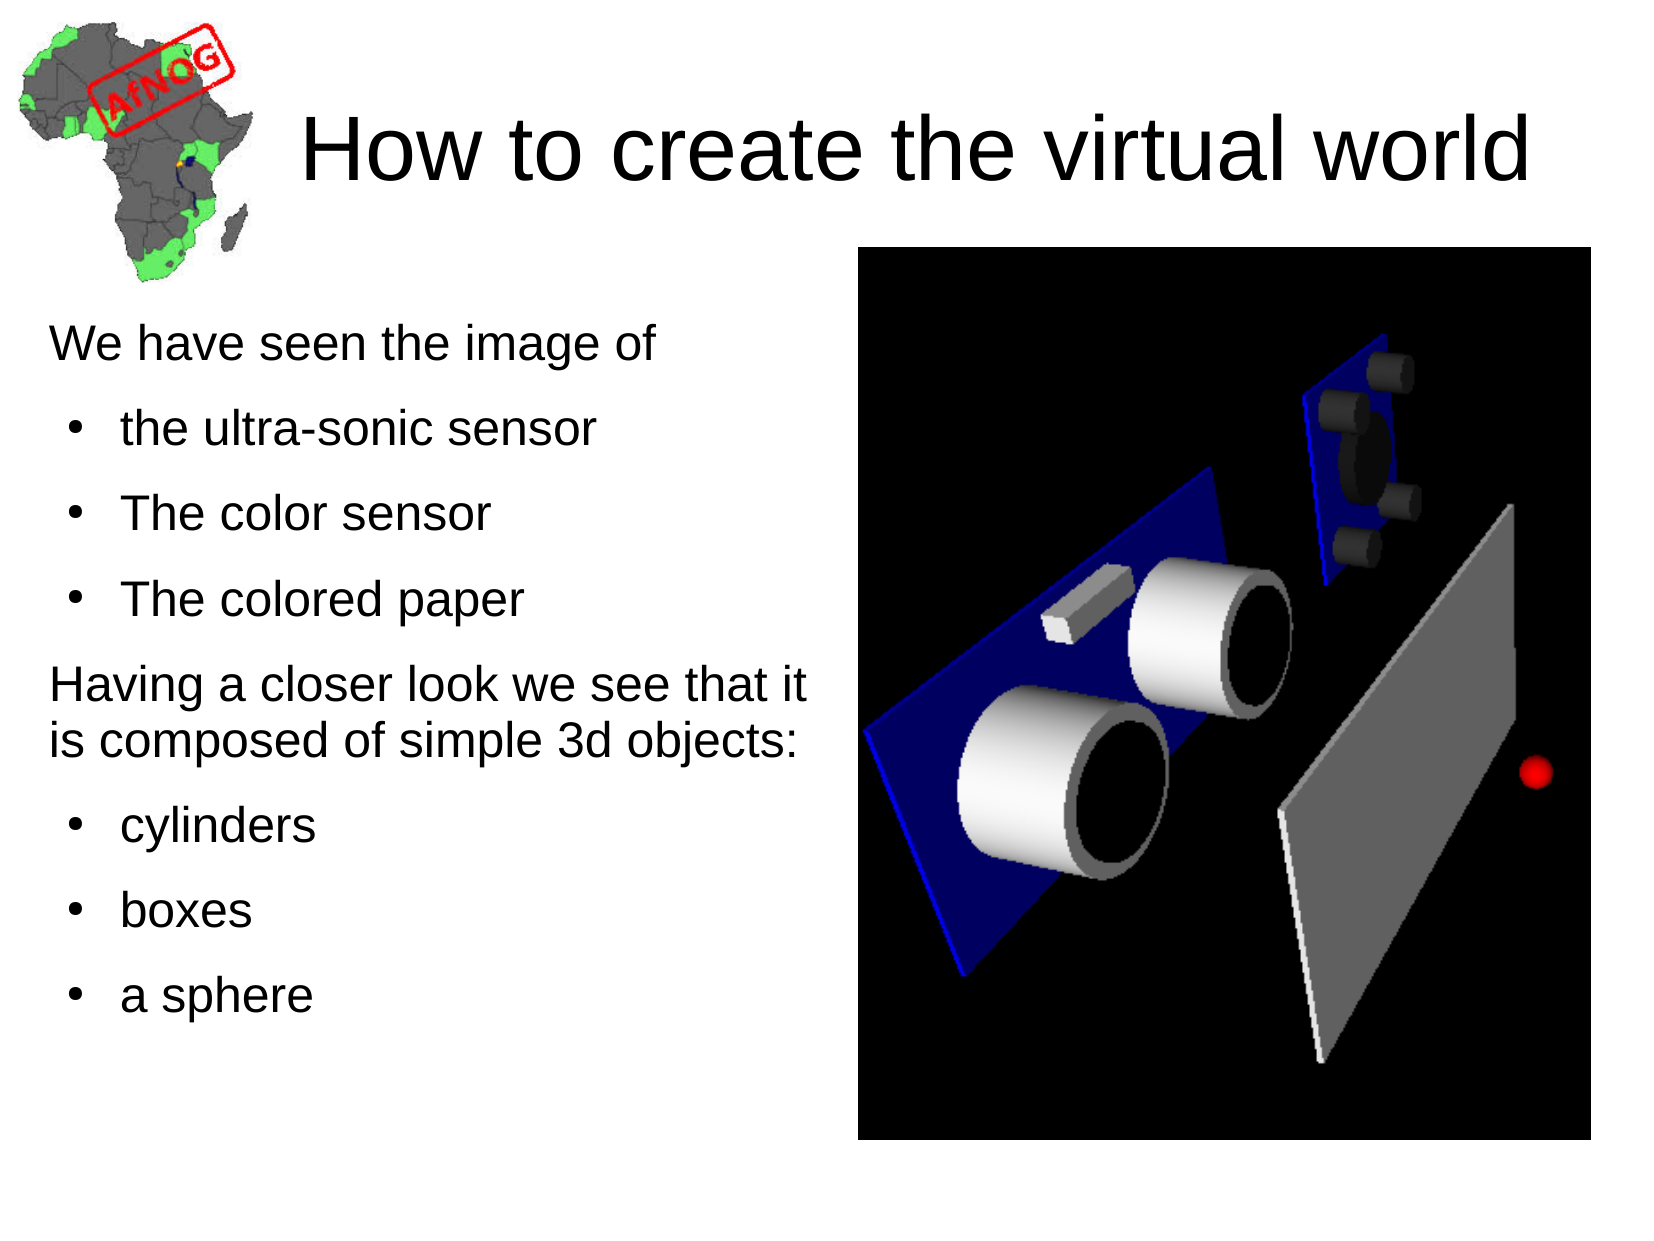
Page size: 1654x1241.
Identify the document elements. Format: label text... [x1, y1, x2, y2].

picture [9, 0, 259, 291]
title How to create the virtual world [258, 45, 1576, 253]
list We have seen the image of the ultra-sonic sensor The color sensor The colored paper Having a closer look we see that it is composed of simple 3d objects: cylinders boxes a sphere [48, 315, 826, 1126]
picture [858, 247, 1591, 1141]
